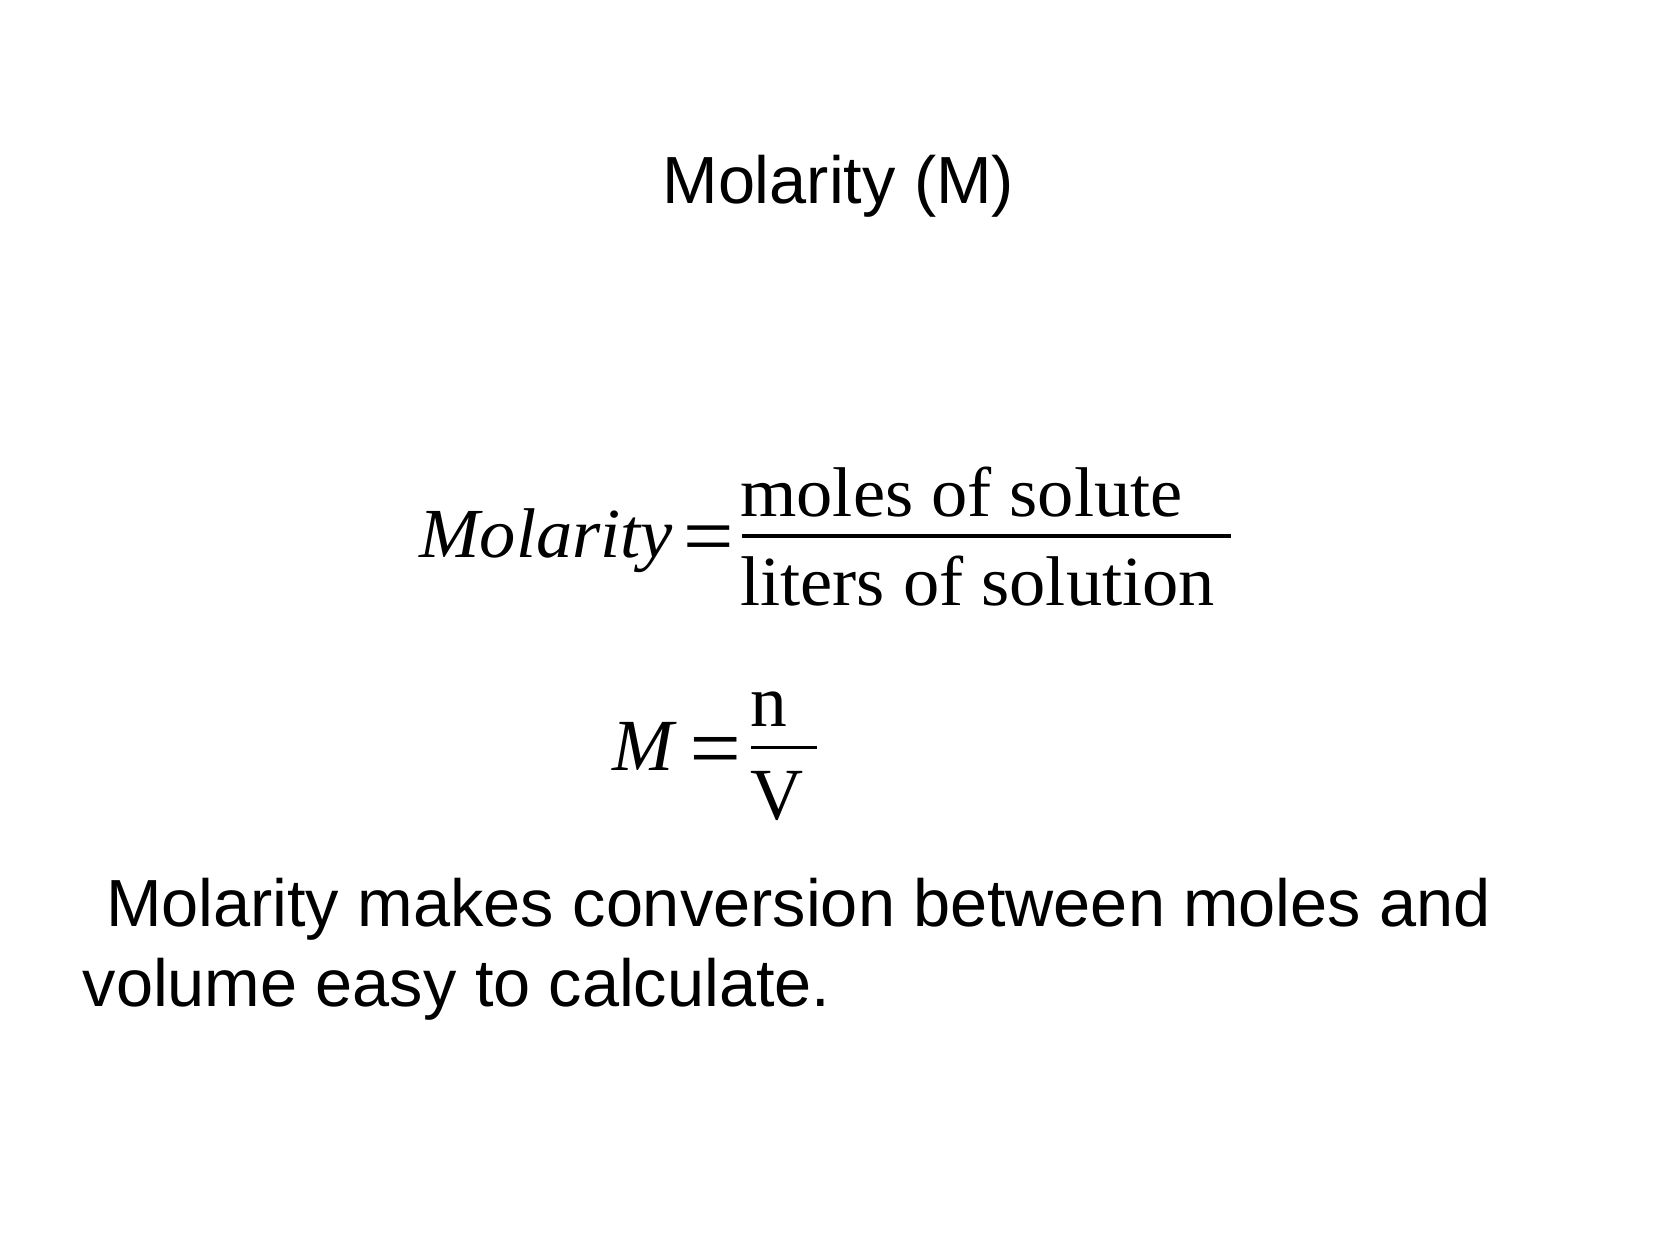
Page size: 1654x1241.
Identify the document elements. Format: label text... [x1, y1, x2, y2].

text_box Molarity (M) Molarity makes conversion between moles and volume easy to calculate. [82, 49, 1571, 1108]
chart [407, 453, 1241, 621]
chart [600, 661, 827, 836]
